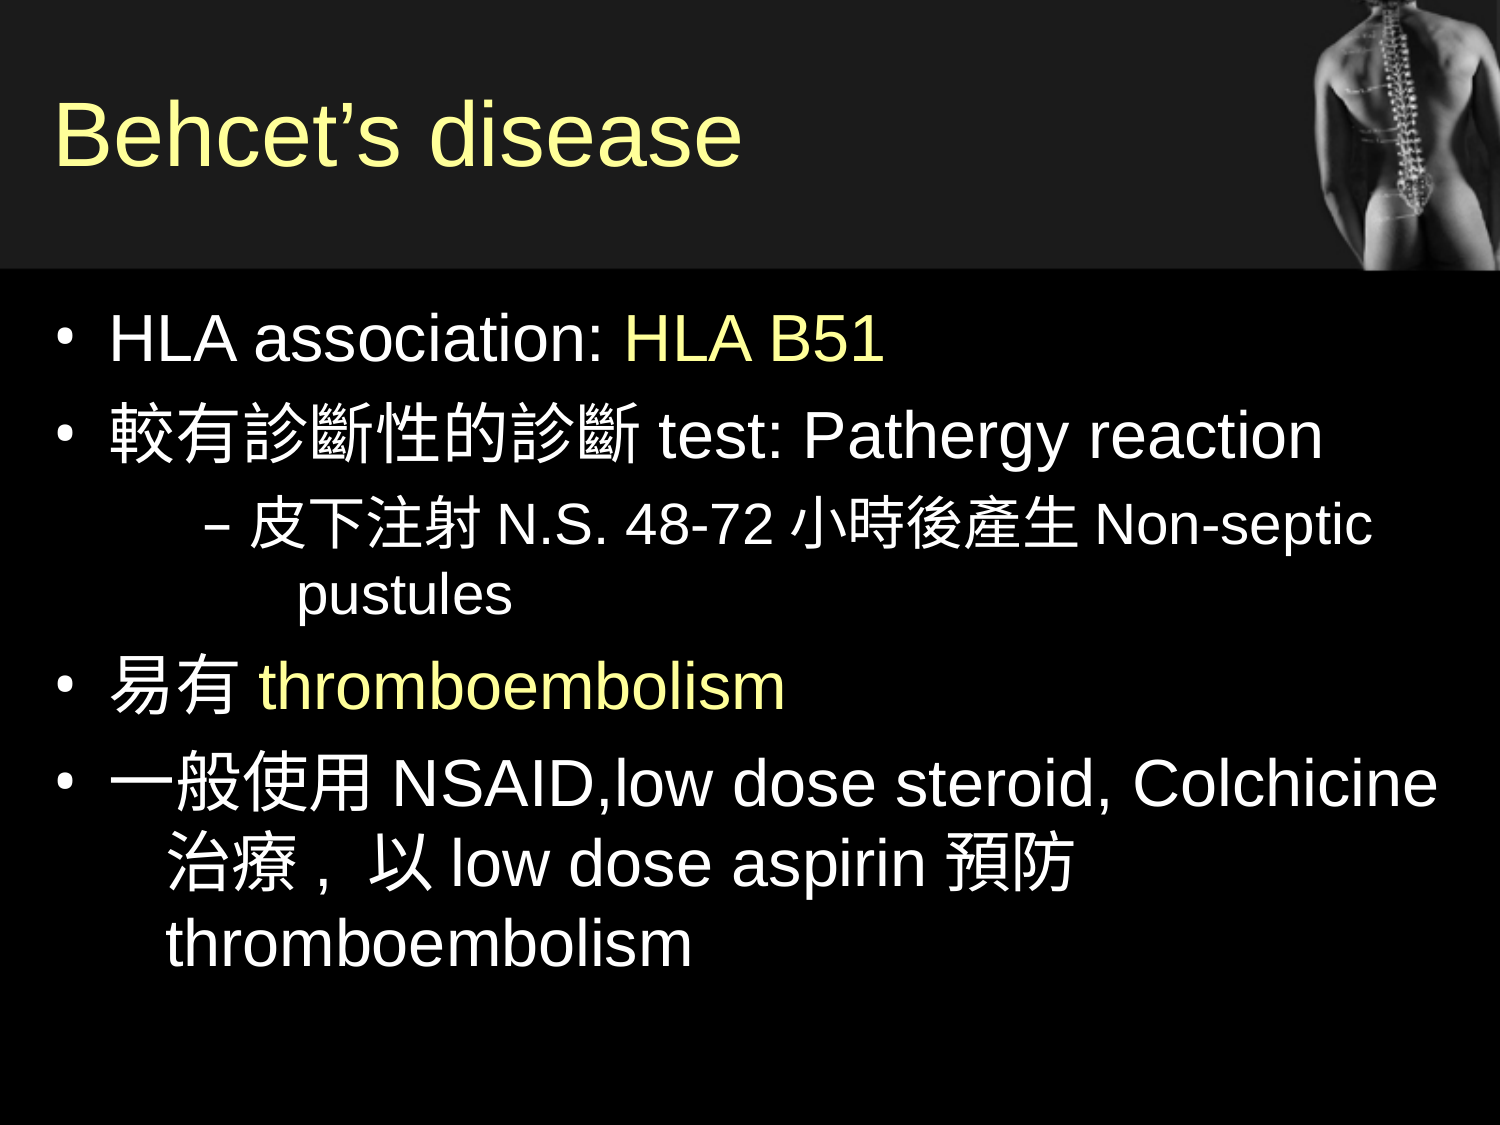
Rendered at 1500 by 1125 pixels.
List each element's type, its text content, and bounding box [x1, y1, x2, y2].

list HLA association: HLA B51 較有診斷性的診斷test: Pathergy reaction 皮下注射N.S. 48-72小時後產生Non-septic pustules 易有thromboembolism 一般使用NSAID,low dose steroid, Colchicine治療, 以low dose aspirin預防thromboembolism [37, 287, 1476, 1000]
title Behcet’s disease [37, 32, 1300, 228]
